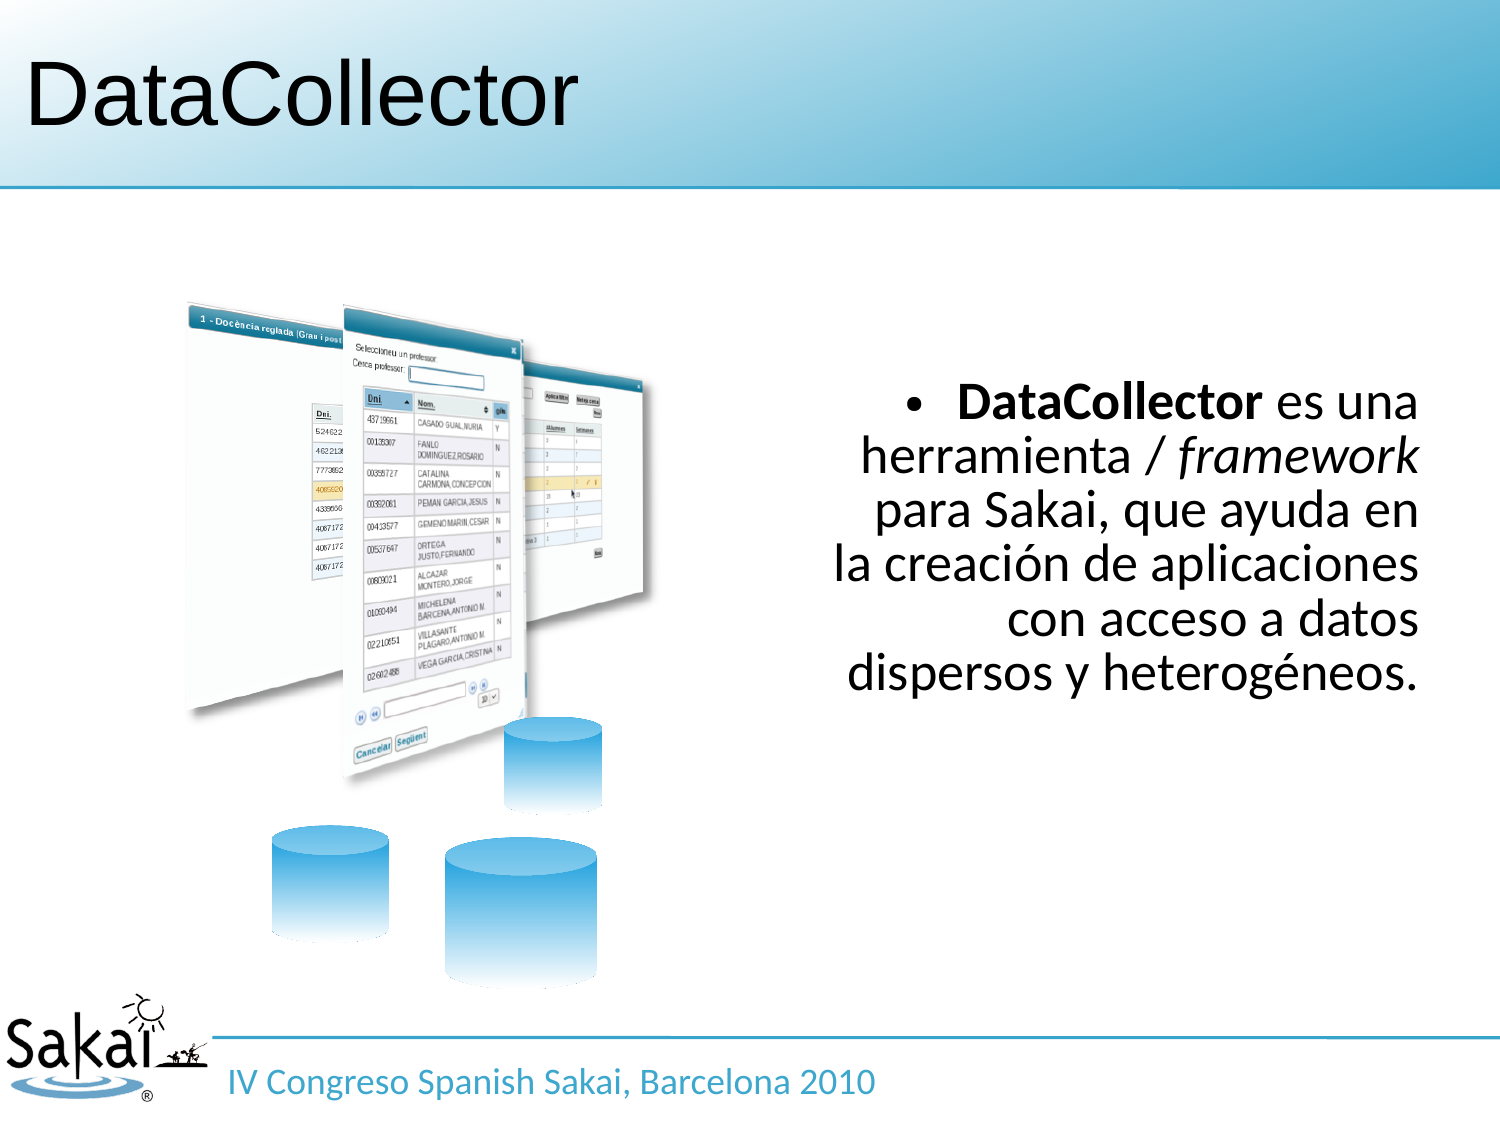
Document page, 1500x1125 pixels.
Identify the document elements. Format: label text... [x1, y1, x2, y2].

text_box [271, 842, 389, 943]
text_box [445, 857, 598, 989]
title DataCollector [24, 24, 1475, 163]
picture [0, 955, 213, 1125]
text_box [504, 730, 603, 815]
list DataCollector es una herramienta / framework para Sakai, que ayuda en la creación de aplicaciones con acceso a datos dispersos y heterogéneos. [761, 294, 1421, 1018]
picture [139, 272, 670, 810]
